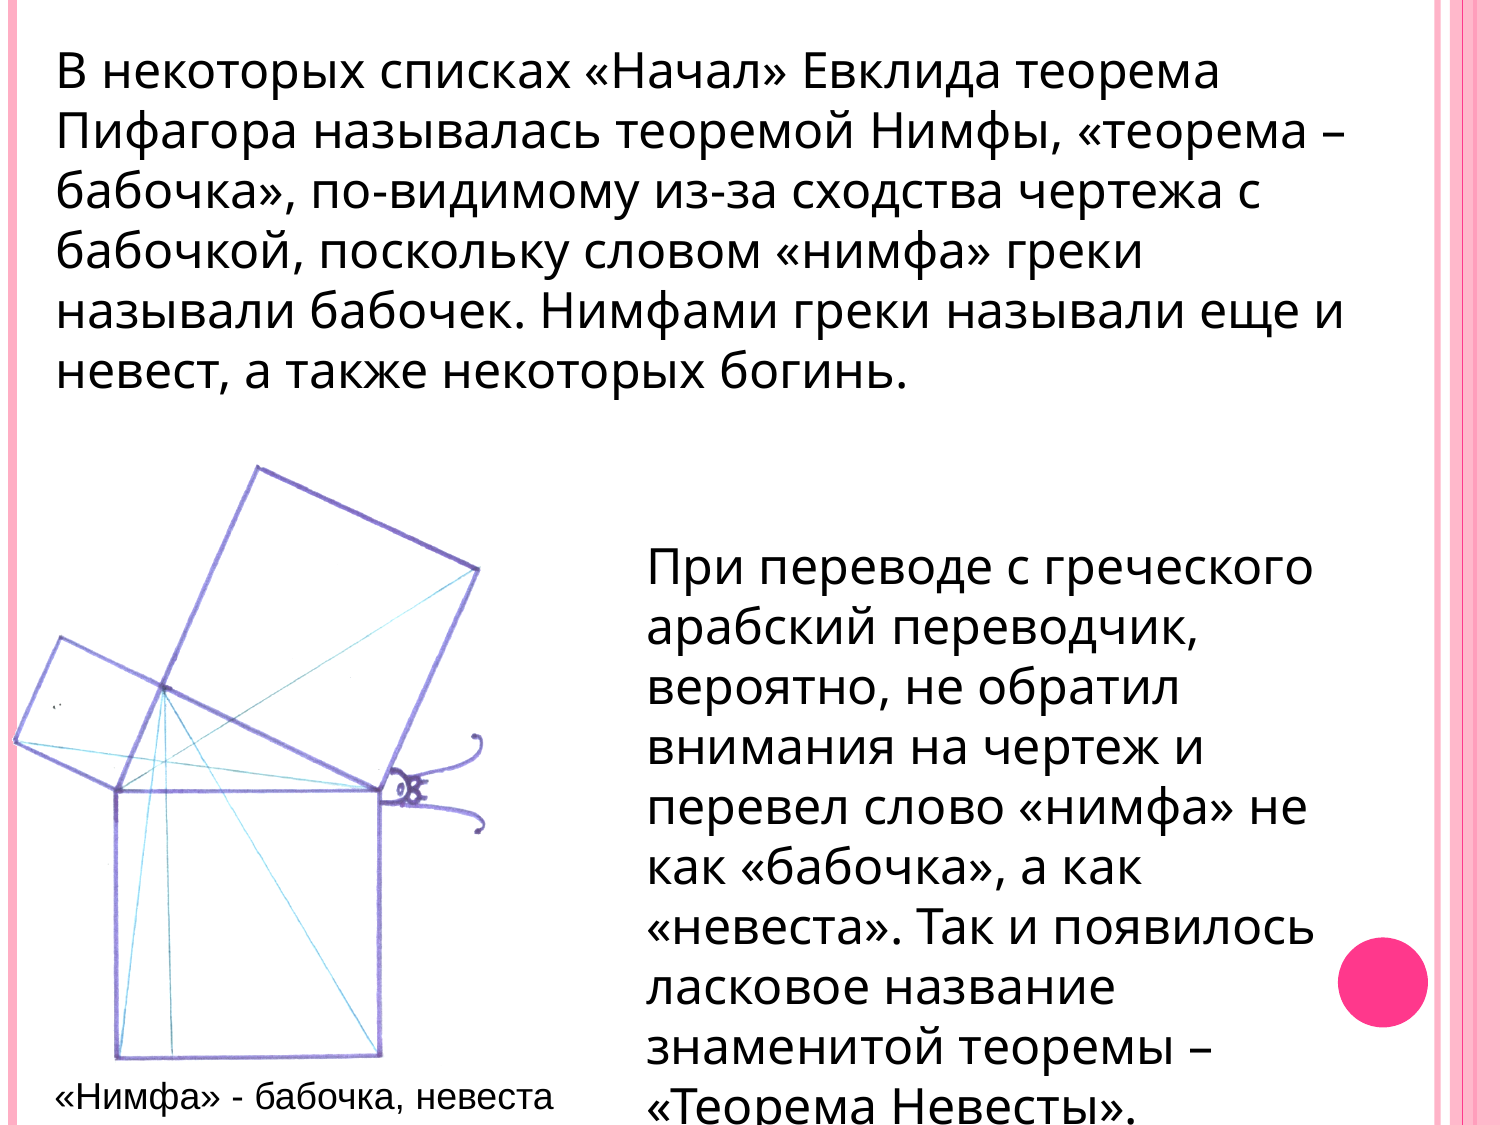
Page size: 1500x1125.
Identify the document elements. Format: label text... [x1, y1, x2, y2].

text_box В некоторых списках «Начал» Евклида теорема Пифагора называлась теоремой Нимфы, «теорема – бабочка», по-видимому из-за сходства чертежа с бабочкой, поскольку словом «нимфа» греки называли бабочек. Нимфами греки называли еще и невест, а также некоторых богинь. [41, 30, 1400, 406]
text_box «Нимфа» - бабочка, невеста [39, 1064, 569, 1125]
text_box При переводе с греческого арабский переводчик, вероятно, не обратил внимания на чертеж и перевел слово «нимфа» не как «бабочка», а как «невеста». Так и появилось ласковое название знаменитой теоремы – «Теорема Невесты». [631, 527, 1415, 1125]
picture [0, 429, 505, 1083]
